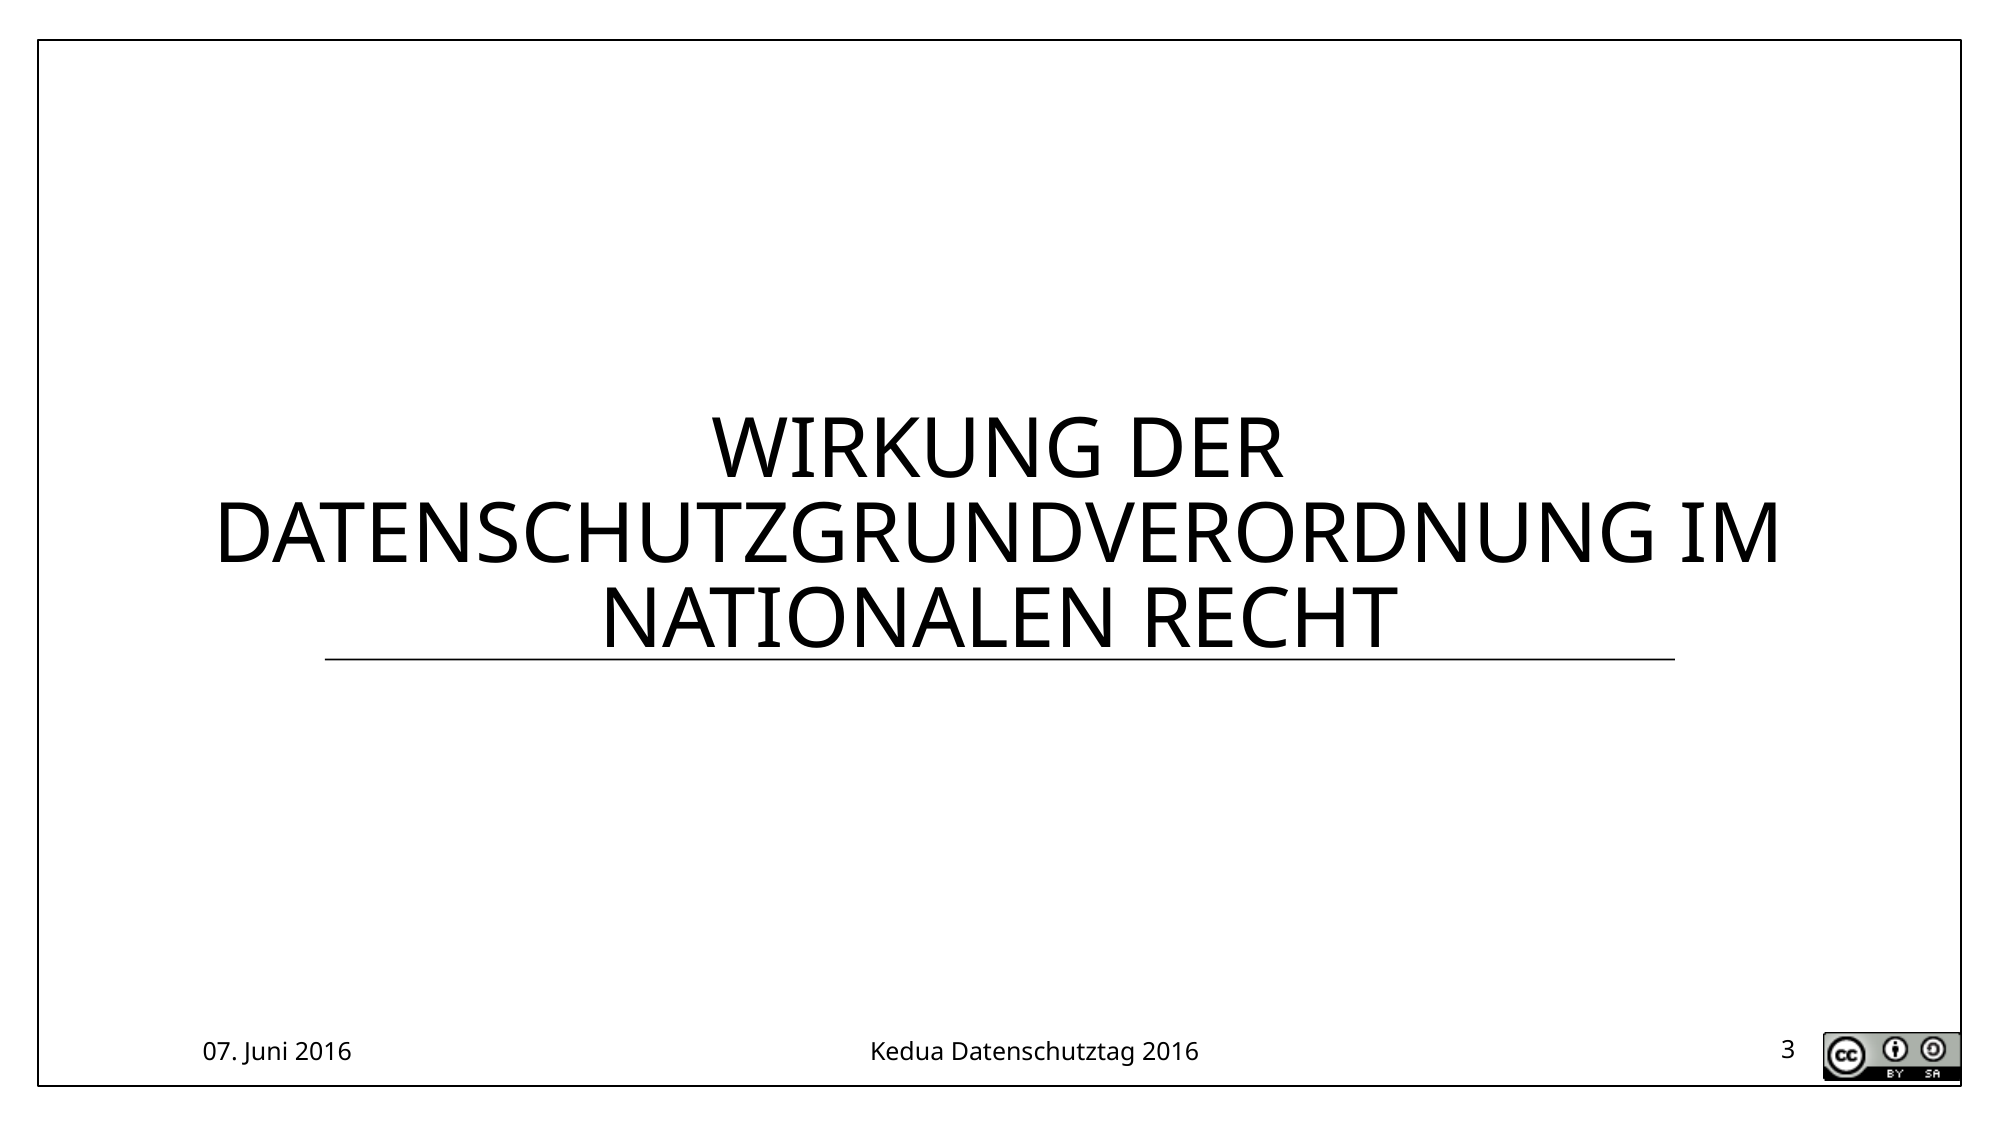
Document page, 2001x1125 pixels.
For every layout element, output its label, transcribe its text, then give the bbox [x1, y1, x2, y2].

slide_number 07. Juni 2016 [187, 1020, 570, 1081]
slide_number <Foliennummer> [1530, 1020, 1811, 1081]
title Wirkung der Datenschutzgrundverordnung im nationalen Recht [181, 192, 1817, 673]
footer Kedua Datenschutztag 2016 [647, 1020, 1422, 1081]
picture [1823, 1032, 1962, 1081]
